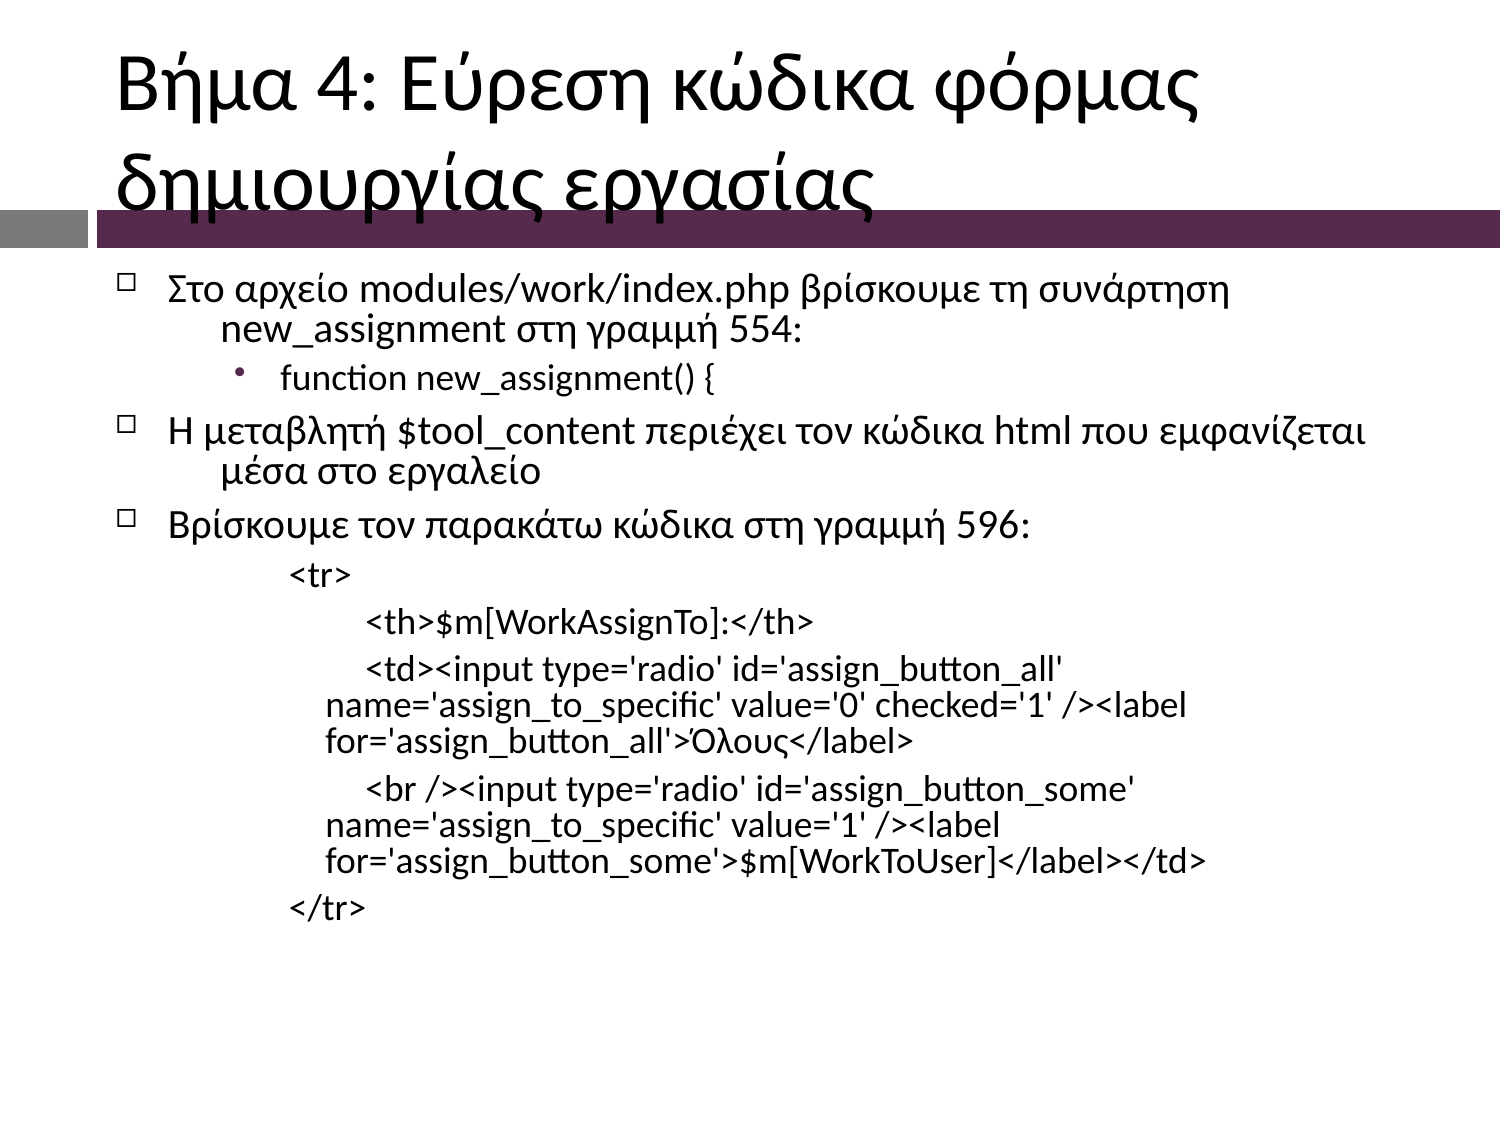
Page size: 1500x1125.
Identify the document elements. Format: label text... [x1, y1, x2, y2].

title Βήμα 4: Εύρεση κώδικα φόρμας δημιουργίας εργασίας [100, 19, 1438, 182]
list Στο αρχείο modules/work/index.php βρίσκουμε τη συνάρτηση new_assignment στη γραμμή 554: function new_assignment() { Η μεταβλητή $tool_content περιέχει τον κώδικα html που εμφανίζεται μέσα στο εργαλείο Βρίσκουμε τον παρακάτω κώδικα στη γραμμή 596: <tr> <th>$m[WorkAssignTo]:</th> <td><input type='radio' id='assign_button_all' name='assign_to_specific' value='0' checked='1' /><label for='assign_button_all'>Όλους</label> <br /><input type='radio' id='assign_button_some' name='assign_to_specific' value='1' /><label for='assign_button_some'>$m[WorkToUser]</label></td> </tr> [100, 262, 1438, 1000]
